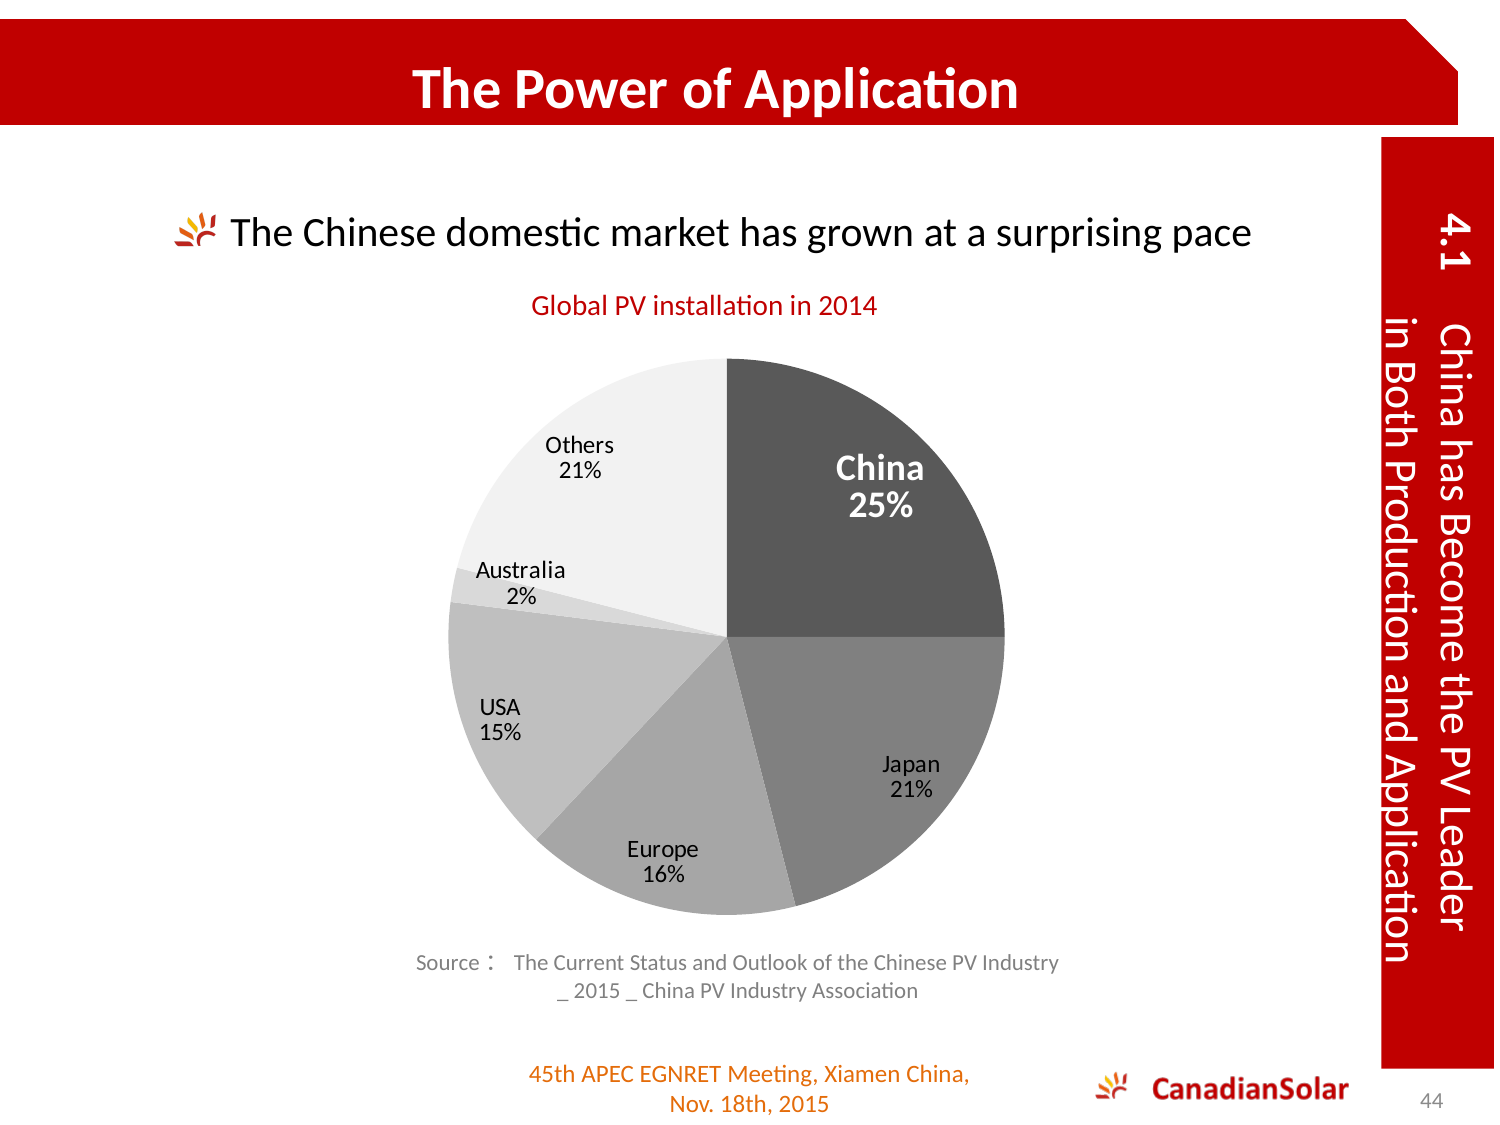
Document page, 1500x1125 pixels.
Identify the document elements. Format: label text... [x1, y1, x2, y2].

text_box The Chinese domestic market has grown at a surprising pace [159, 172, 1353, 263]
text_box Global PV installation in 2014 [516, 279, 942, 345]
chart [318, 344, 1193, 924]
slide_number <編號> [1108, 1069, 1459, 1125]
picture [1080, 1046, 1377, 1125]
footer 45th APEC EGNRET Meeting, Xiamen China, Nov. 18th, 2015 [512, 1057, 988, 1118]
picture [174, 212, 217, 248]
text_box The Power of Application [0, 19, 1459, 126]
text_box 4.1 China has Become the PV Leader in Both Production and Application [1381, 137, 1494, 1069]
text_box Source：The Current Status and Outlook of the Chinese PV Industry _ 2015 _ China PV Industry Association [383, 940, 1093, 1024]
